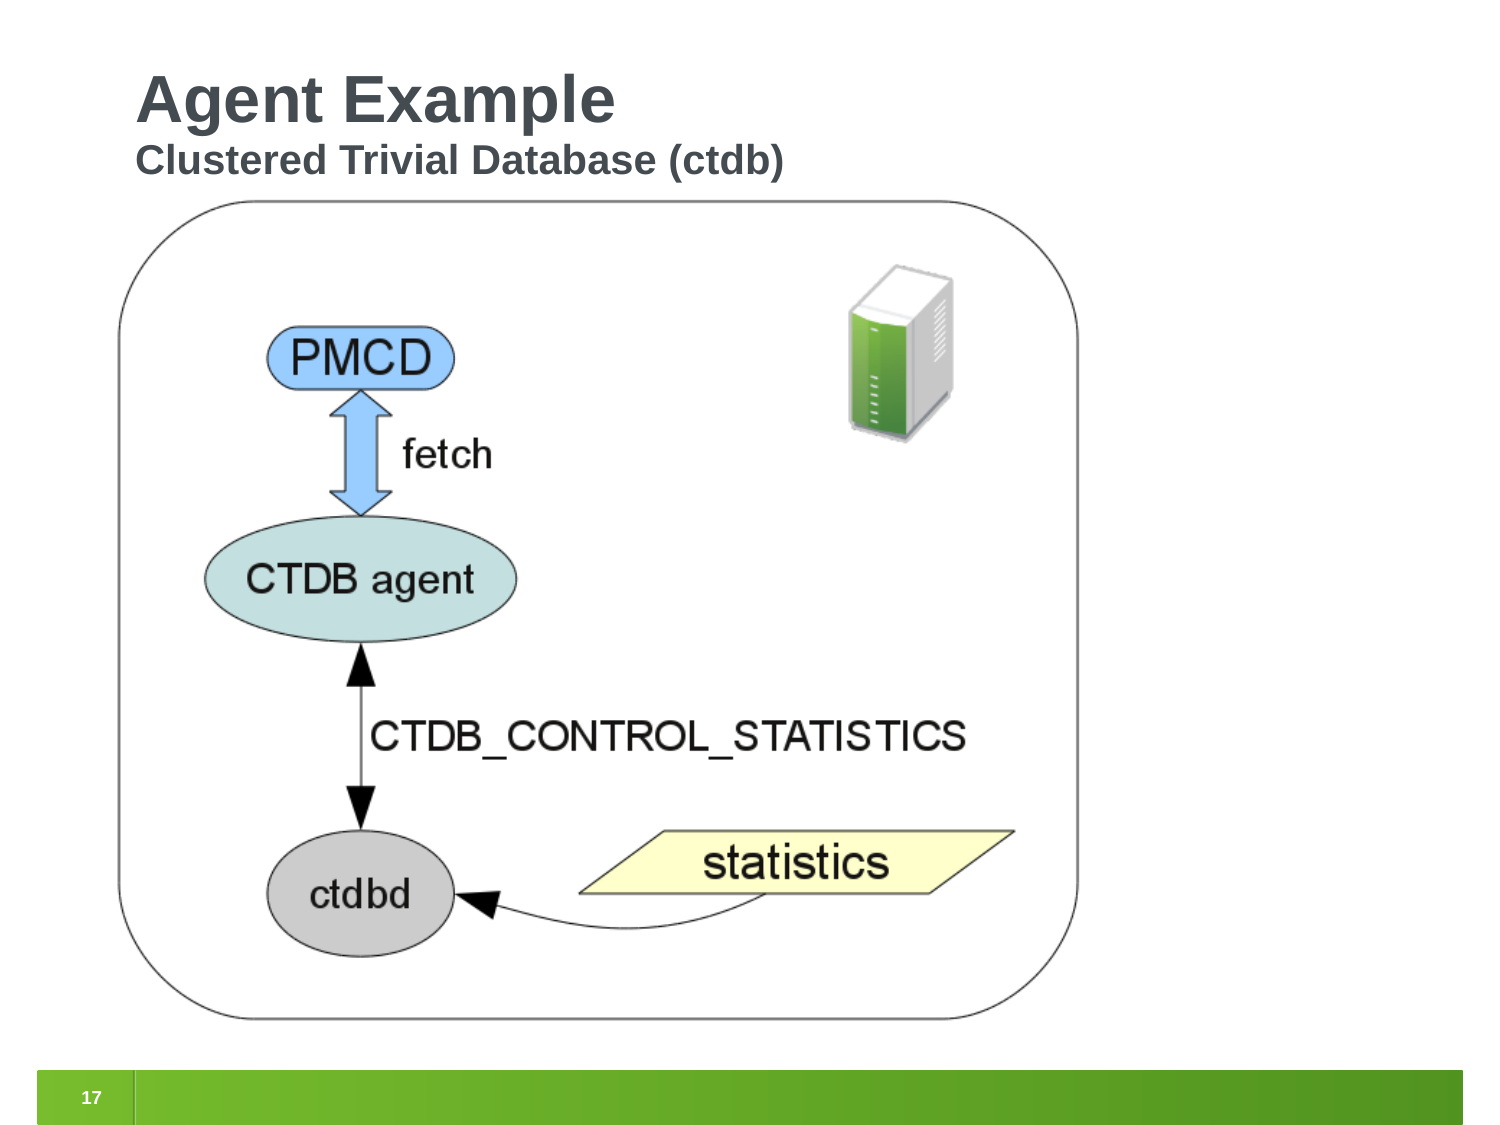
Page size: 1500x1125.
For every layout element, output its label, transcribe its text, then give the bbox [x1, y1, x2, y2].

picture [112, 193, 1085, 1025]
title Agent Example Clustered Trivial Database (ctdb) [135, 49, 1372, 197]
